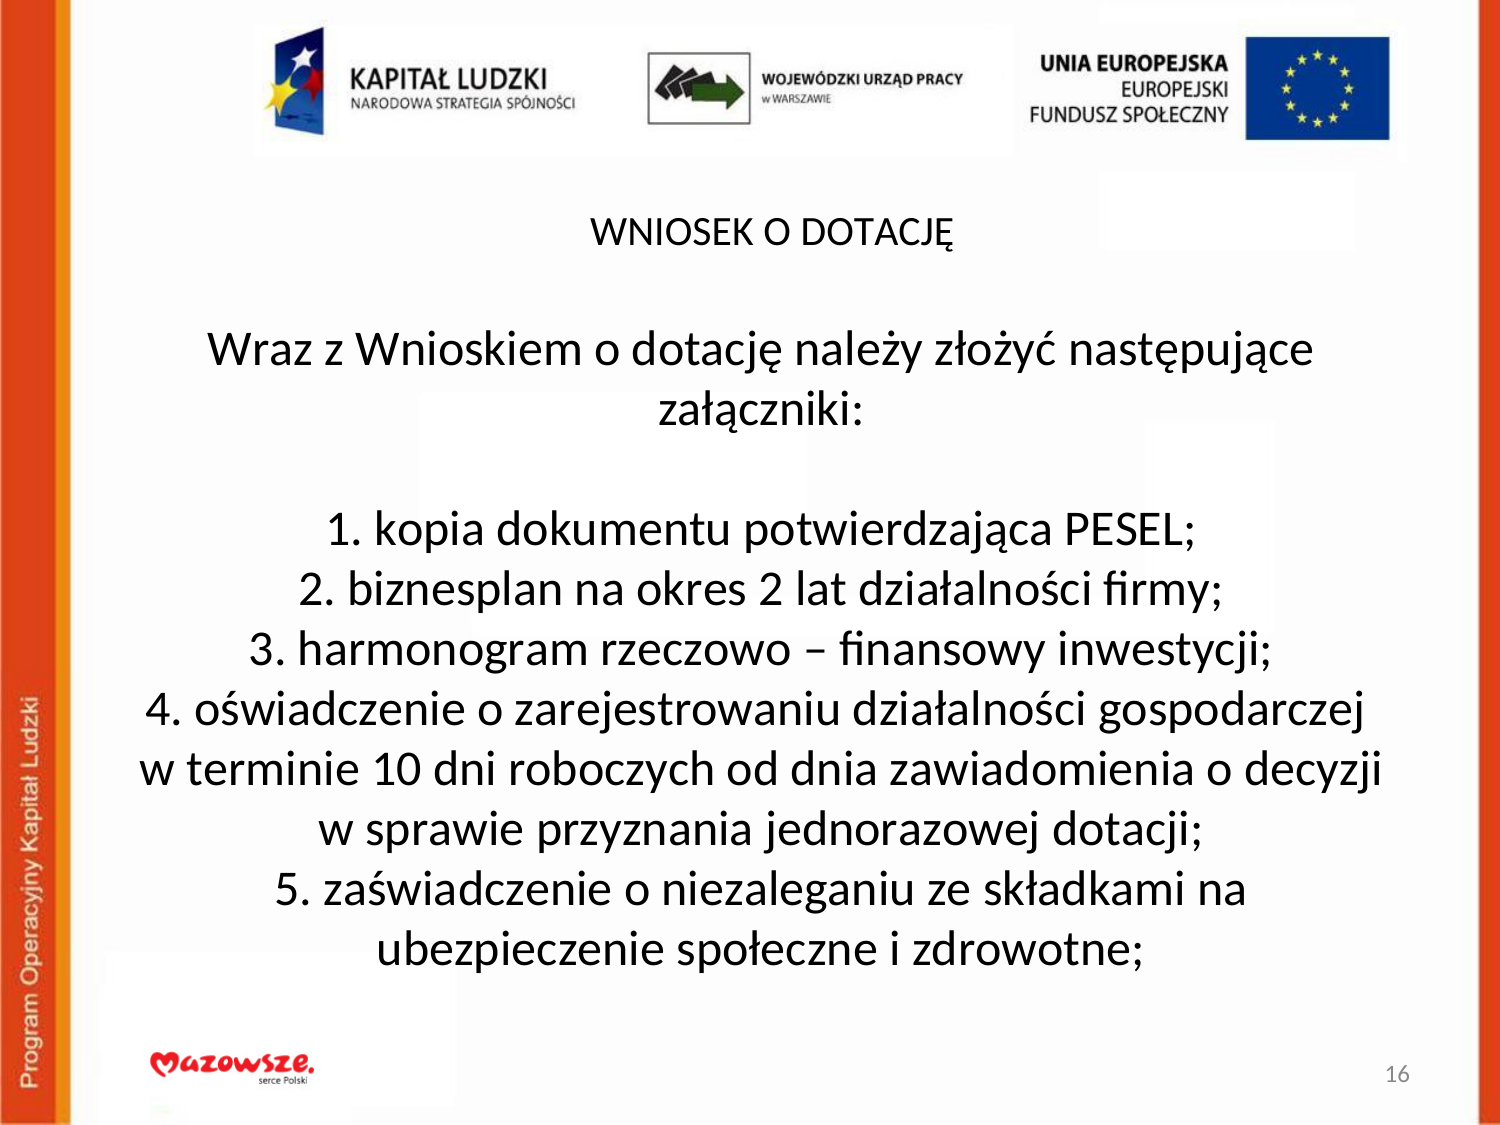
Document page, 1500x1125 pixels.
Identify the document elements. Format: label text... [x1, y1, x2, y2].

picture [0, 0, 1500, 1125]
title Wraz z Wnioskiem o dotację należy złożyć następujące załączniki: 1. kopia dokumentu potwierdzająca PESEL; 2. biznesplan na okres 2 lat działalności firmy; 3. harmonogram rzeczowo – finansowy inwestycji; 4. oświadczenie o zarejestrowaniu działalności gospodarczej w terminie 10 dni roboczych od dnia zawiadomienia o decyzji w sprawie przyznania jednorazowej dotacji; 5. zaświadczenie o niezaleganiu ze składkami na ubezpieczenie społeczne i zdrowotne; [112, 278, 1411, 1012]
text_box WNIOSEK O DOTACJĘ [194, 196, 1351, 256]
text_box <numer> [1074, 1042, 1426, 1103]
